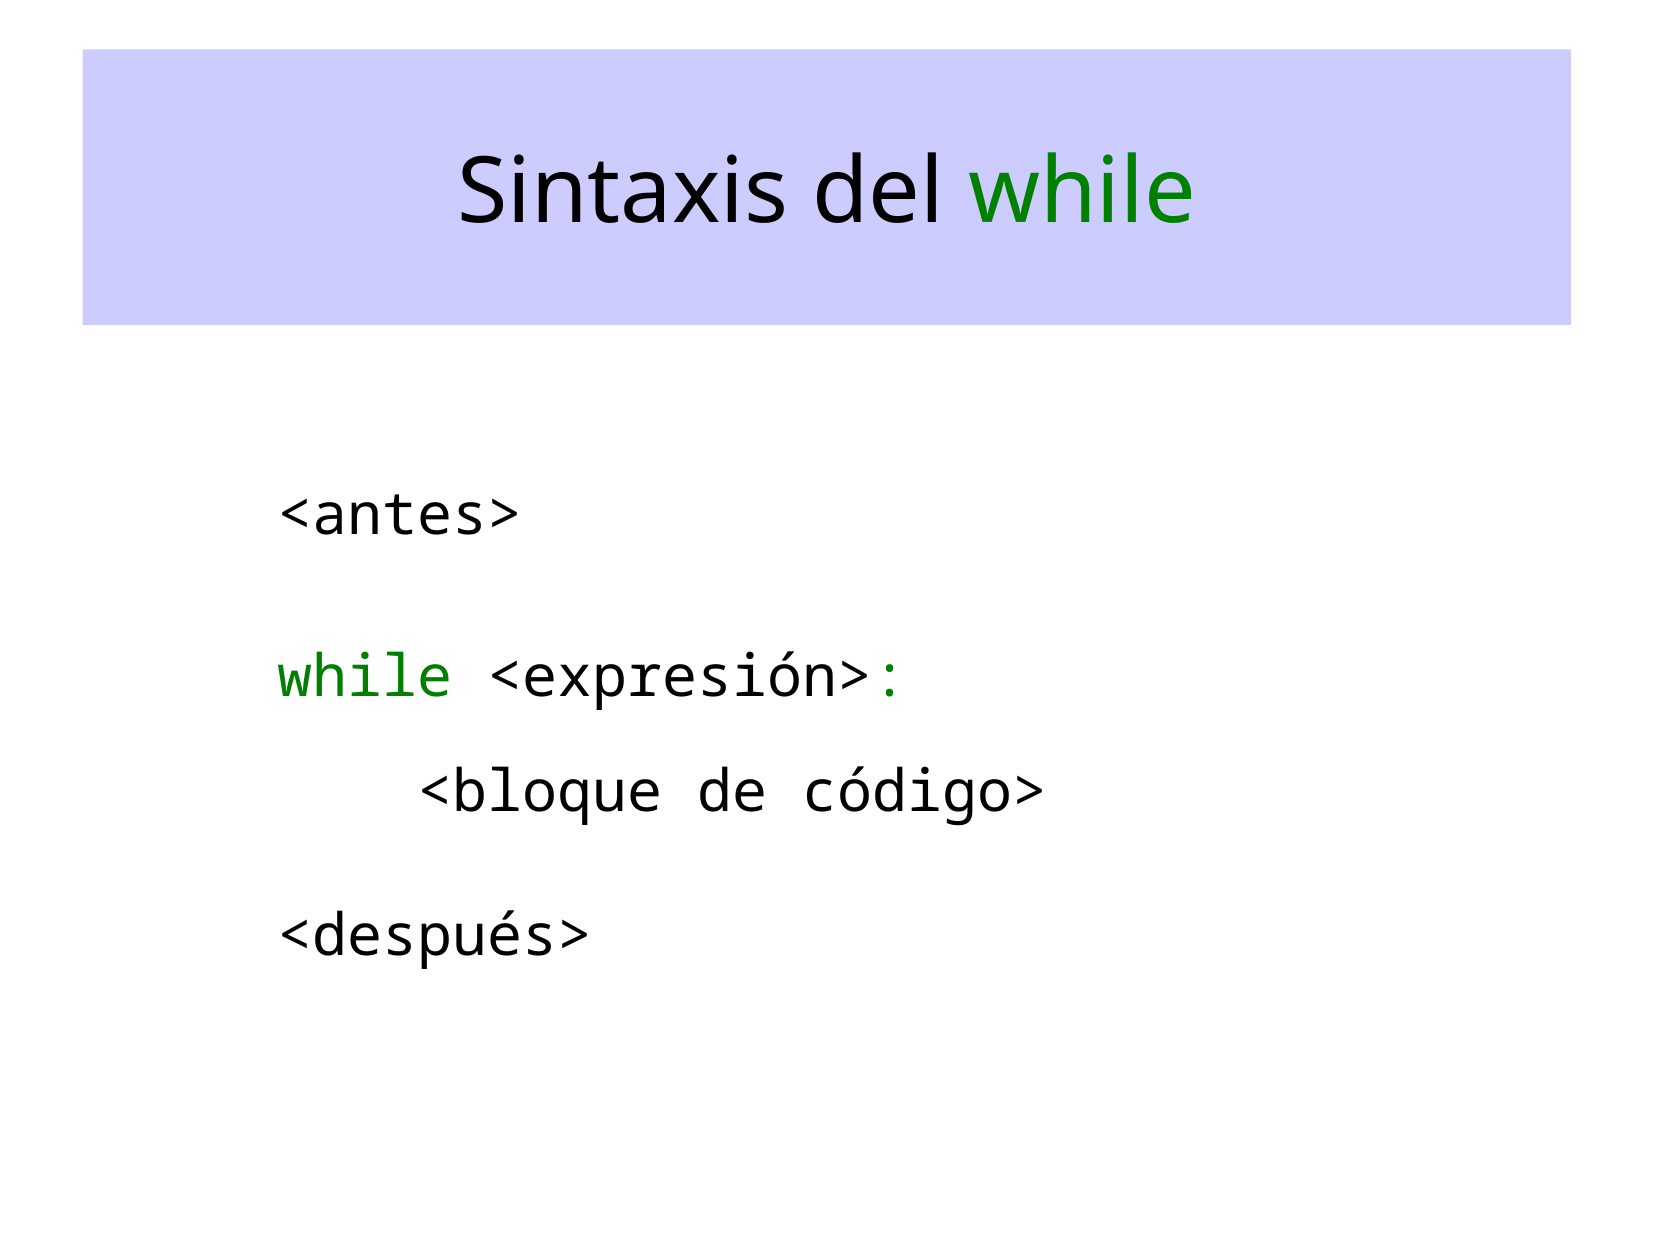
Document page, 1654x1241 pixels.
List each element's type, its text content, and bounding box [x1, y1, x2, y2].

list <antes> while <expresión>: <bloque de código> <después> [206, 472, 1365, 1063]
title Sintaxis del while [82, 49, 1571, 325]
